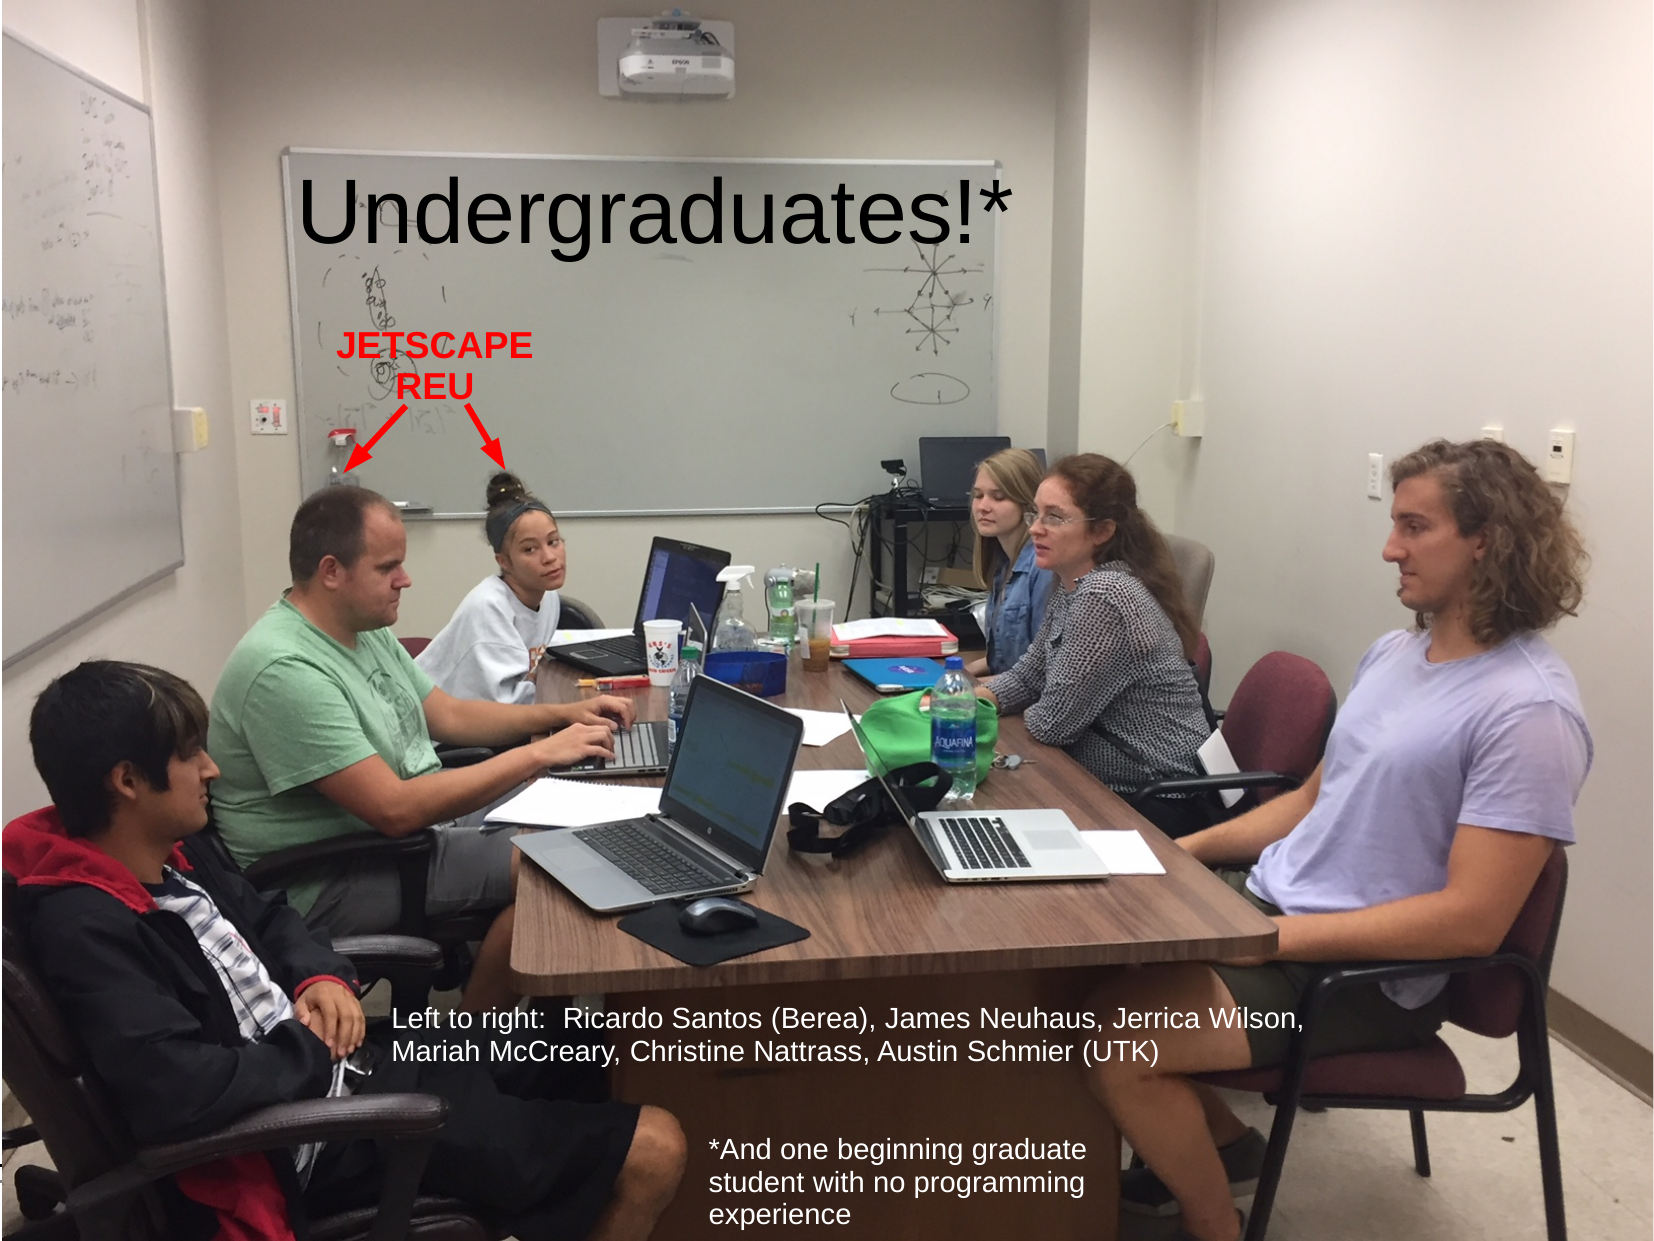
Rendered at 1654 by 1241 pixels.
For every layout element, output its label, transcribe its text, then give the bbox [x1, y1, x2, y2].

title Undergraduates!* [0, 108, 1400, 316]
picture [2, 0, 1654, 1241]
text_box JETSCAPE REU [283, 316, 587, 416]
text_box *And one beginning graduate student with no programming experience [693, 1151, 1114, 1241]
text_box Left to right: Ricardo Santos (Berea), James Neuhaus, Jerrica Wilson, Mariah McCreary, Christine Nattrass, Austin Schmier (UTK) [376, 995, 1362, 1151]
